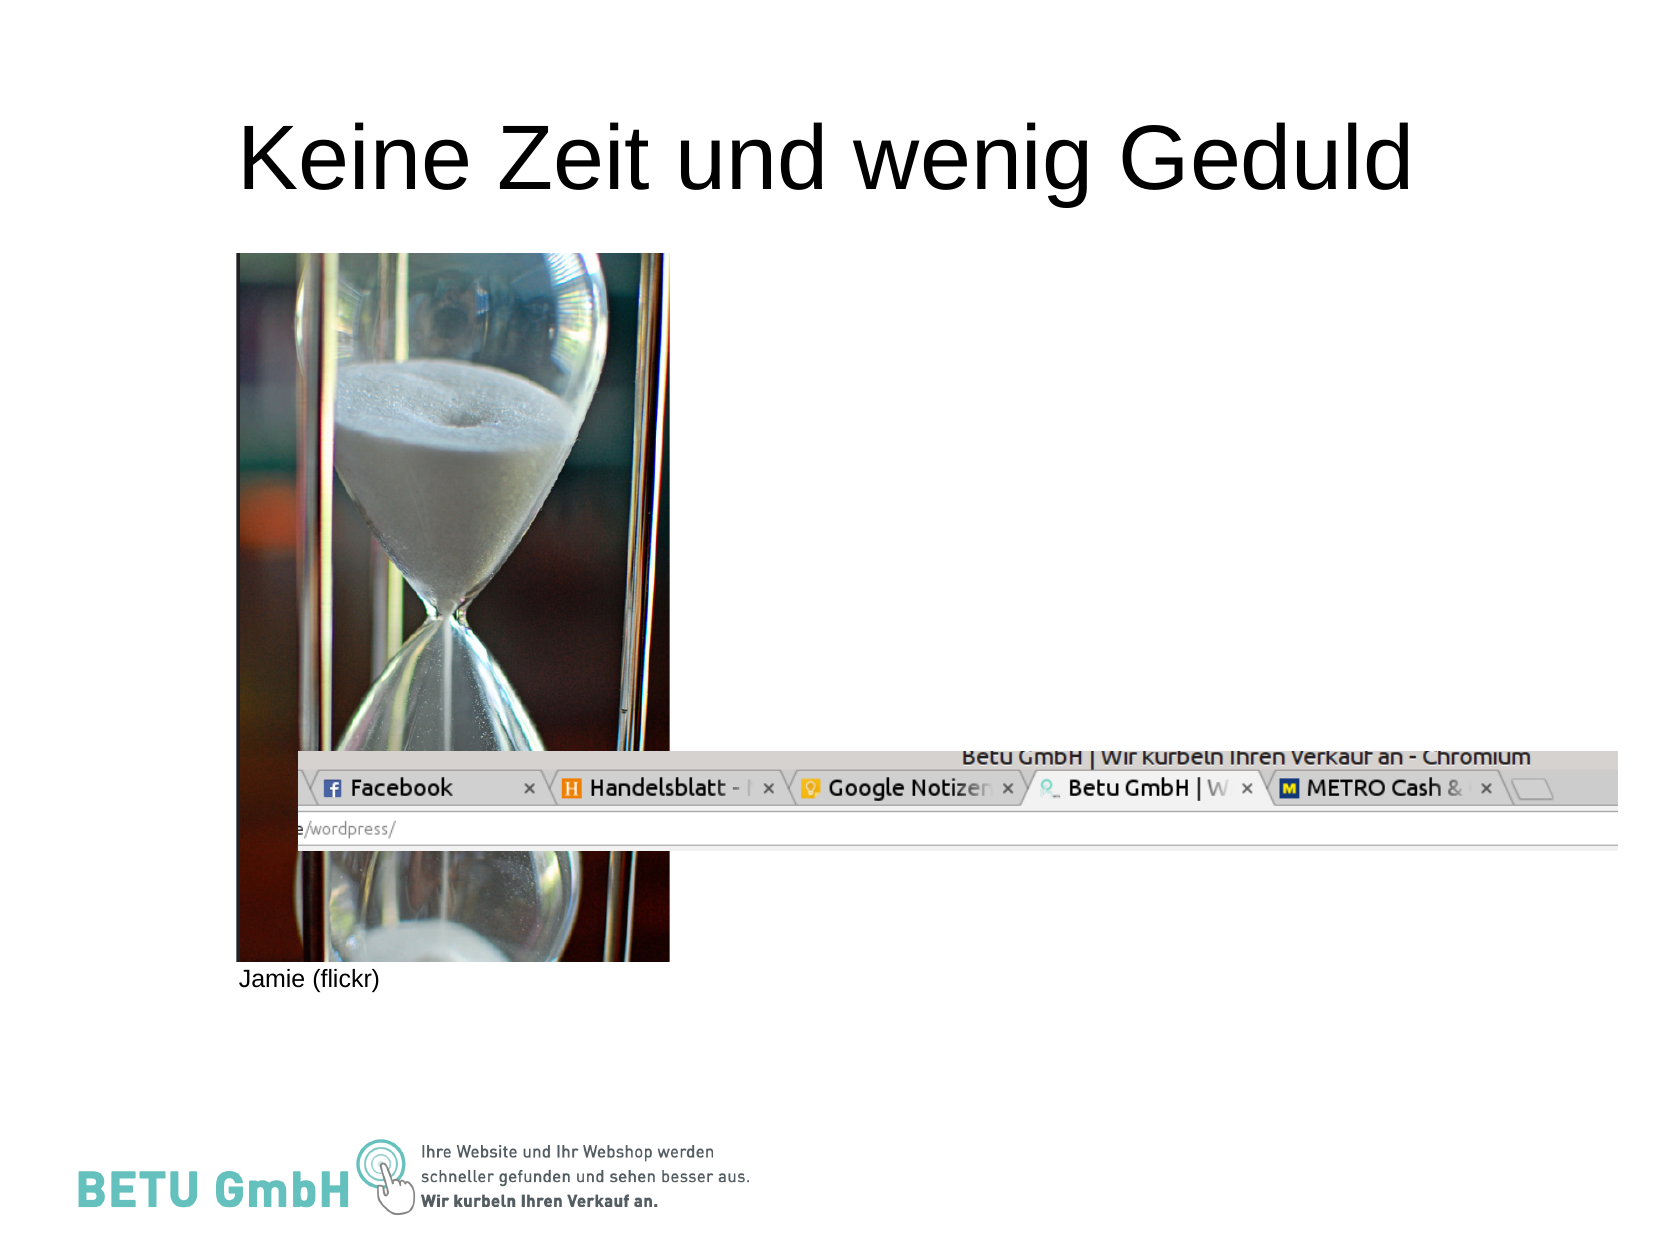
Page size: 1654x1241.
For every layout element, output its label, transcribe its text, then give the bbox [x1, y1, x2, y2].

picture [236, 253, 1618, 962]
text_box Jamie (flickr) [223, 955, 396, 999]
picture [70, 1138, 815, 1216]
text_box Keine Zeit und wenig Geduld [82, 49, 1571, 257]
